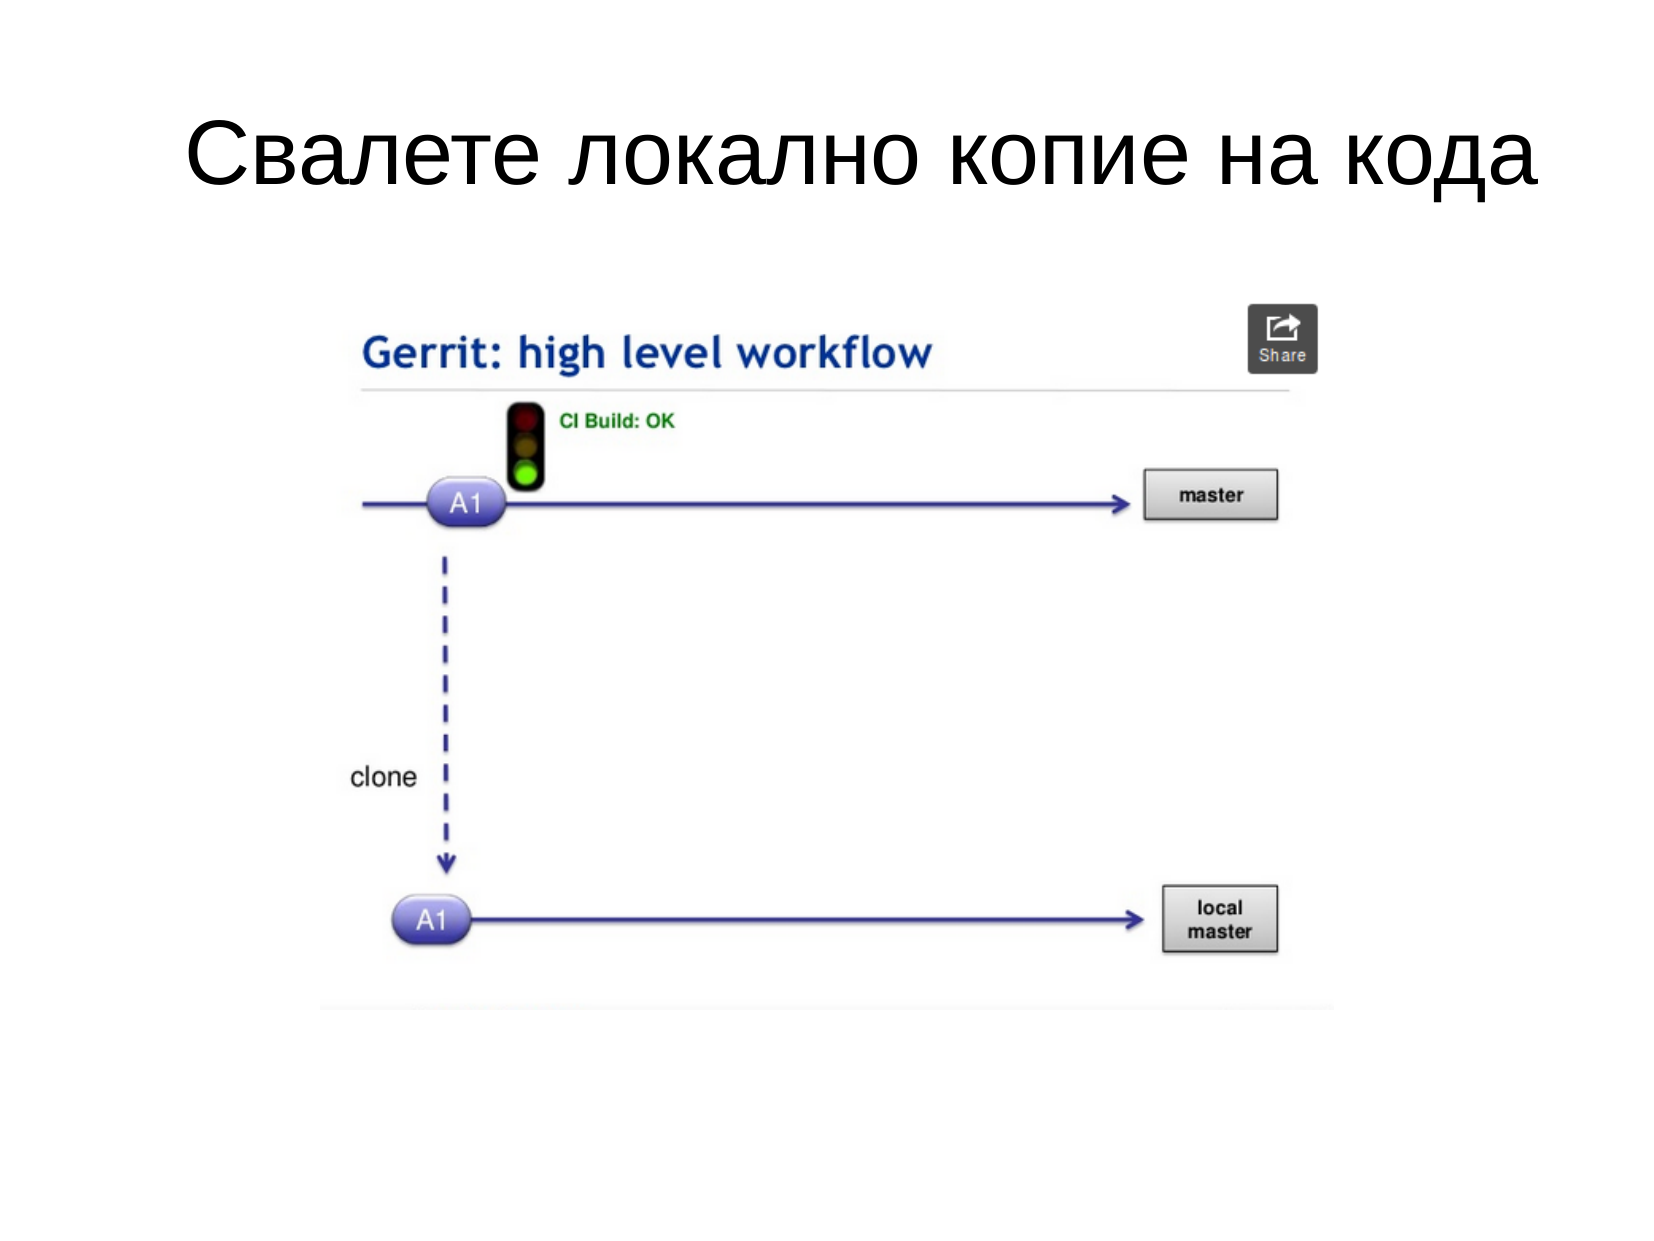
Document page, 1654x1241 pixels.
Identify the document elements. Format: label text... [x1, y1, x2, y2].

picture [320, 290, 1334, 1010]
title Свалете локално копие на кода [82, 49, 1571, 257]
